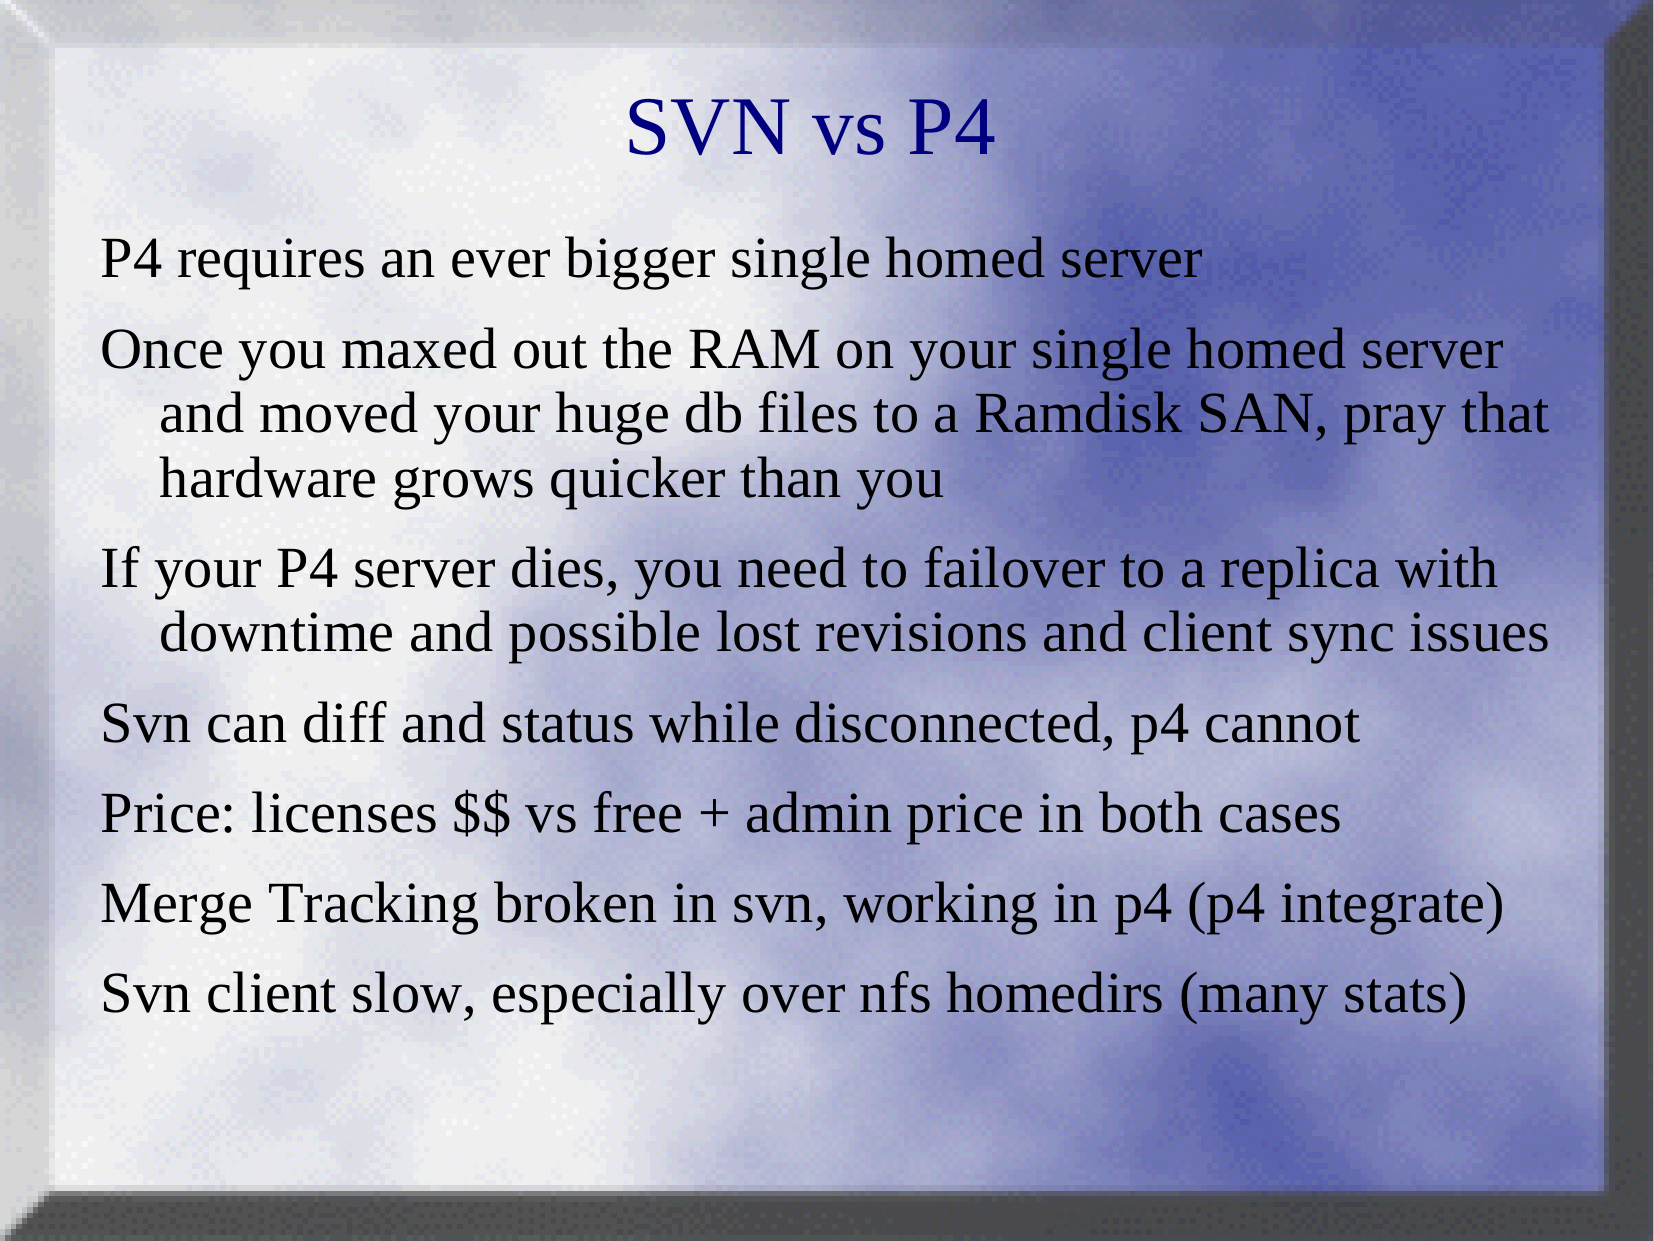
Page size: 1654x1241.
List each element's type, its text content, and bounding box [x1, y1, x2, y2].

picture [0, 0, 1654, 1241]
title SVN vs P4 [191, 72, 1430, 180]
list P4 requires an ever bigger single homed server Once you maxed out the RAM on your single homed server and moved your huge db files to a Ramdisk SAN, pray that hardware grows quicker than you If your P4 server dies, you need to failover to a replica with downtime and possible lost revisions and client sync issues Svn can diff and status while disconnected, p4 cannot Price: licenses $$ vs free + admin price in both cases Merge Tracking broken in svn, working in p4 (p4 integrate) Svn client slow, especially over nfs homedirs (many stats) [100, 225, 1557, 1155]
